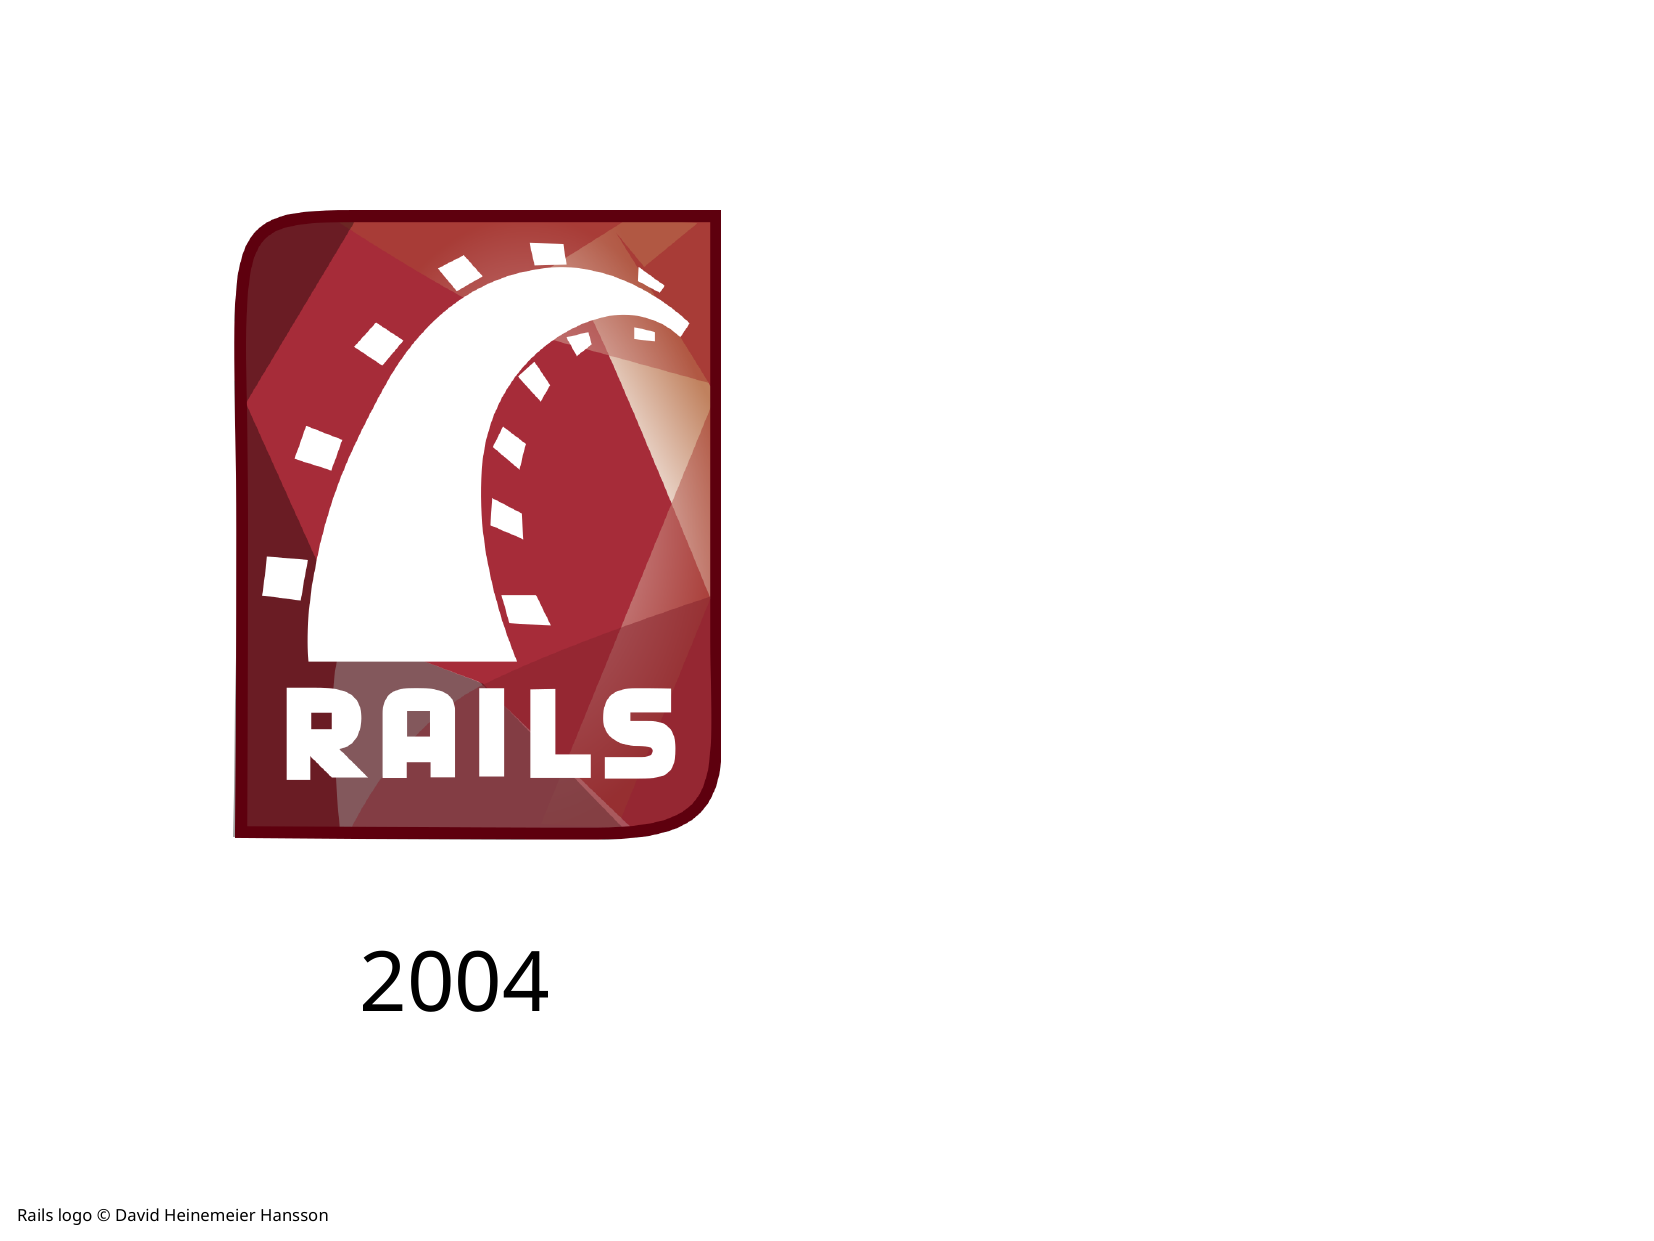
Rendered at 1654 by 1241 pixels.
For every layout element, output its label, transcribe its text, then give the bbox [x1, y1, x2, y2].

text_box Rails logo © David Heinemeier Hansson [2, 1195, 331, 1231]
picture [233, 210, 721, 841]
text_box 2004 [345, 915, 558, 1027]
